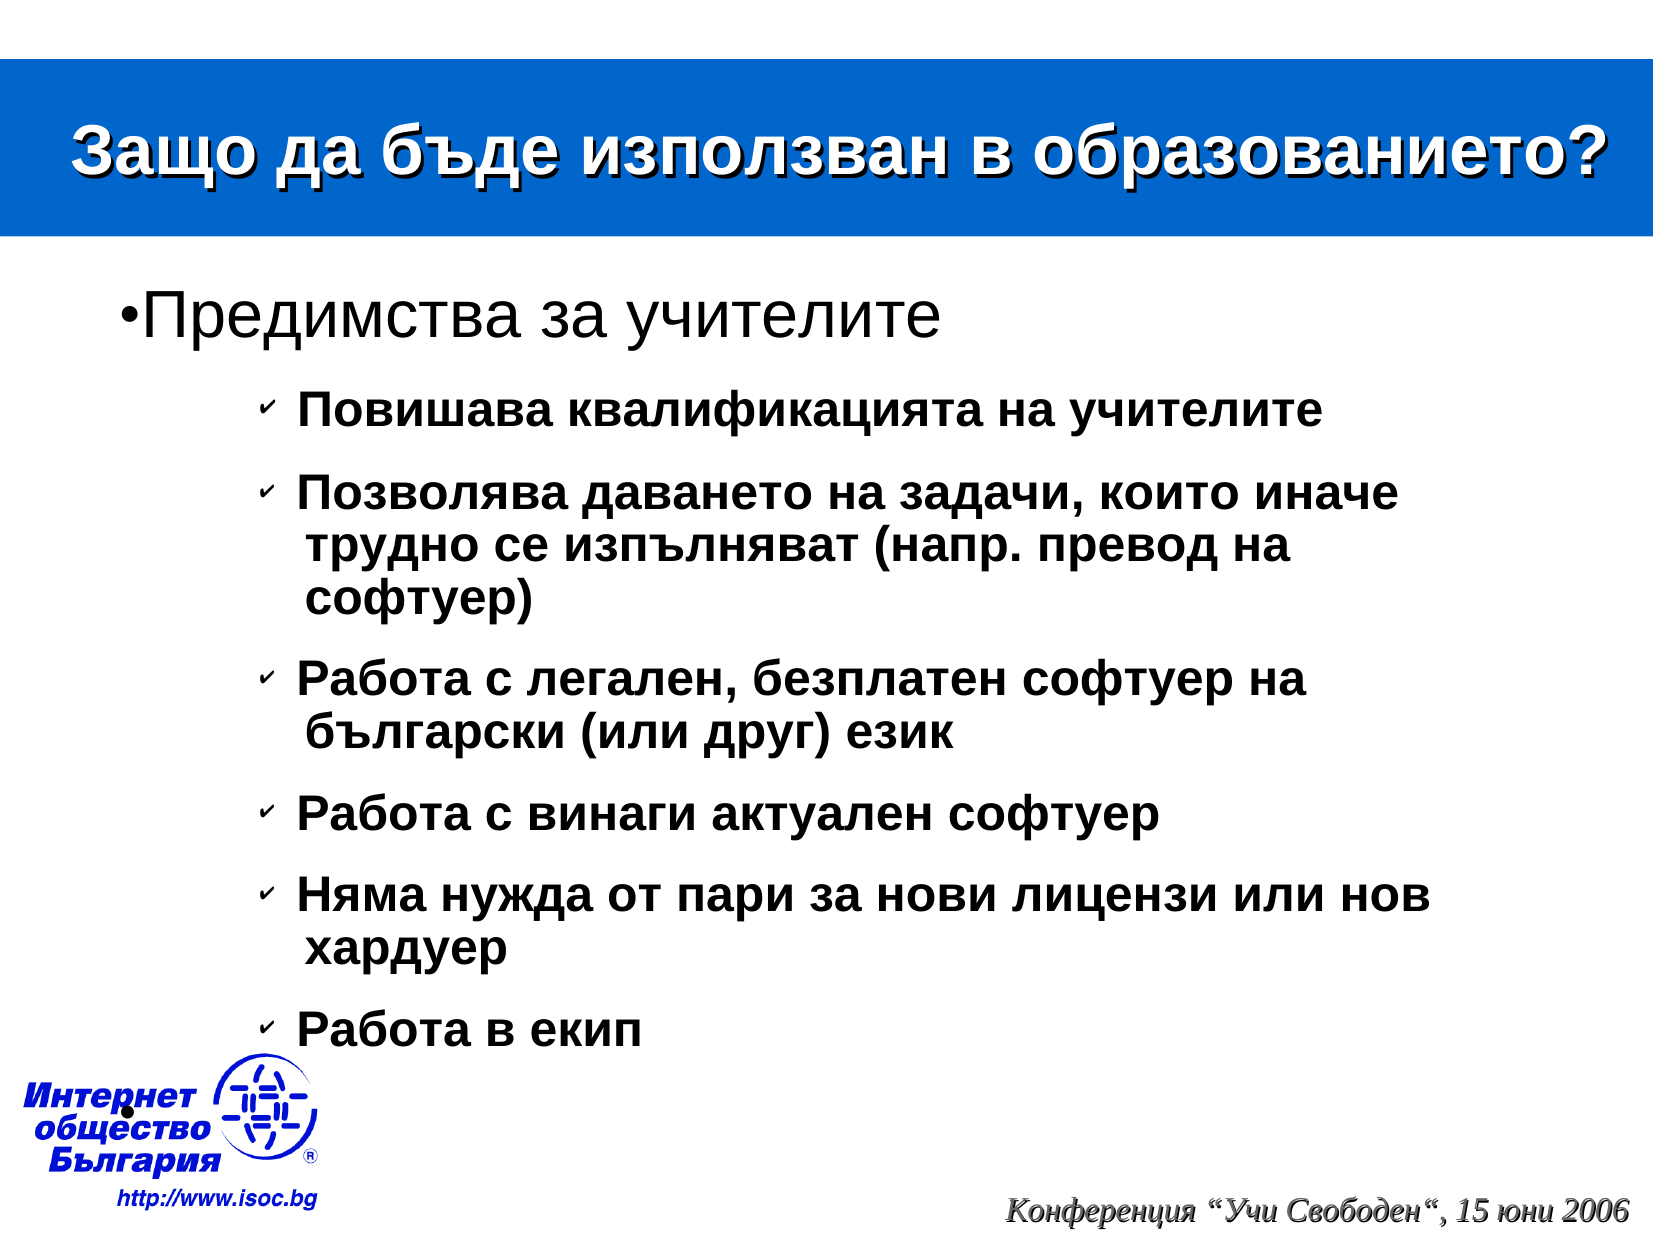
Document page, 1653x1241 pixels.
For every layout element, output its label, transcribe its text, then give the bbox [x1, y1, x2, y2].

title Защо да бъде използван в образованието? [29, 79, 1653, 227]
list Предимства за учителите Повишава квалификацията на учителите Позволява даването на задачи, които иначе трудно се изпълняват (напр. превод на софтуер) Работа с легален, безплатен софтуер на български (или друг) език Работа с винаги актуален софтуер Няма нужда от пари за нови лицензи или нов хардуер Работа в екип [118, 281, 1530, 1152]
picture [23, 1051, 318, 1211]
